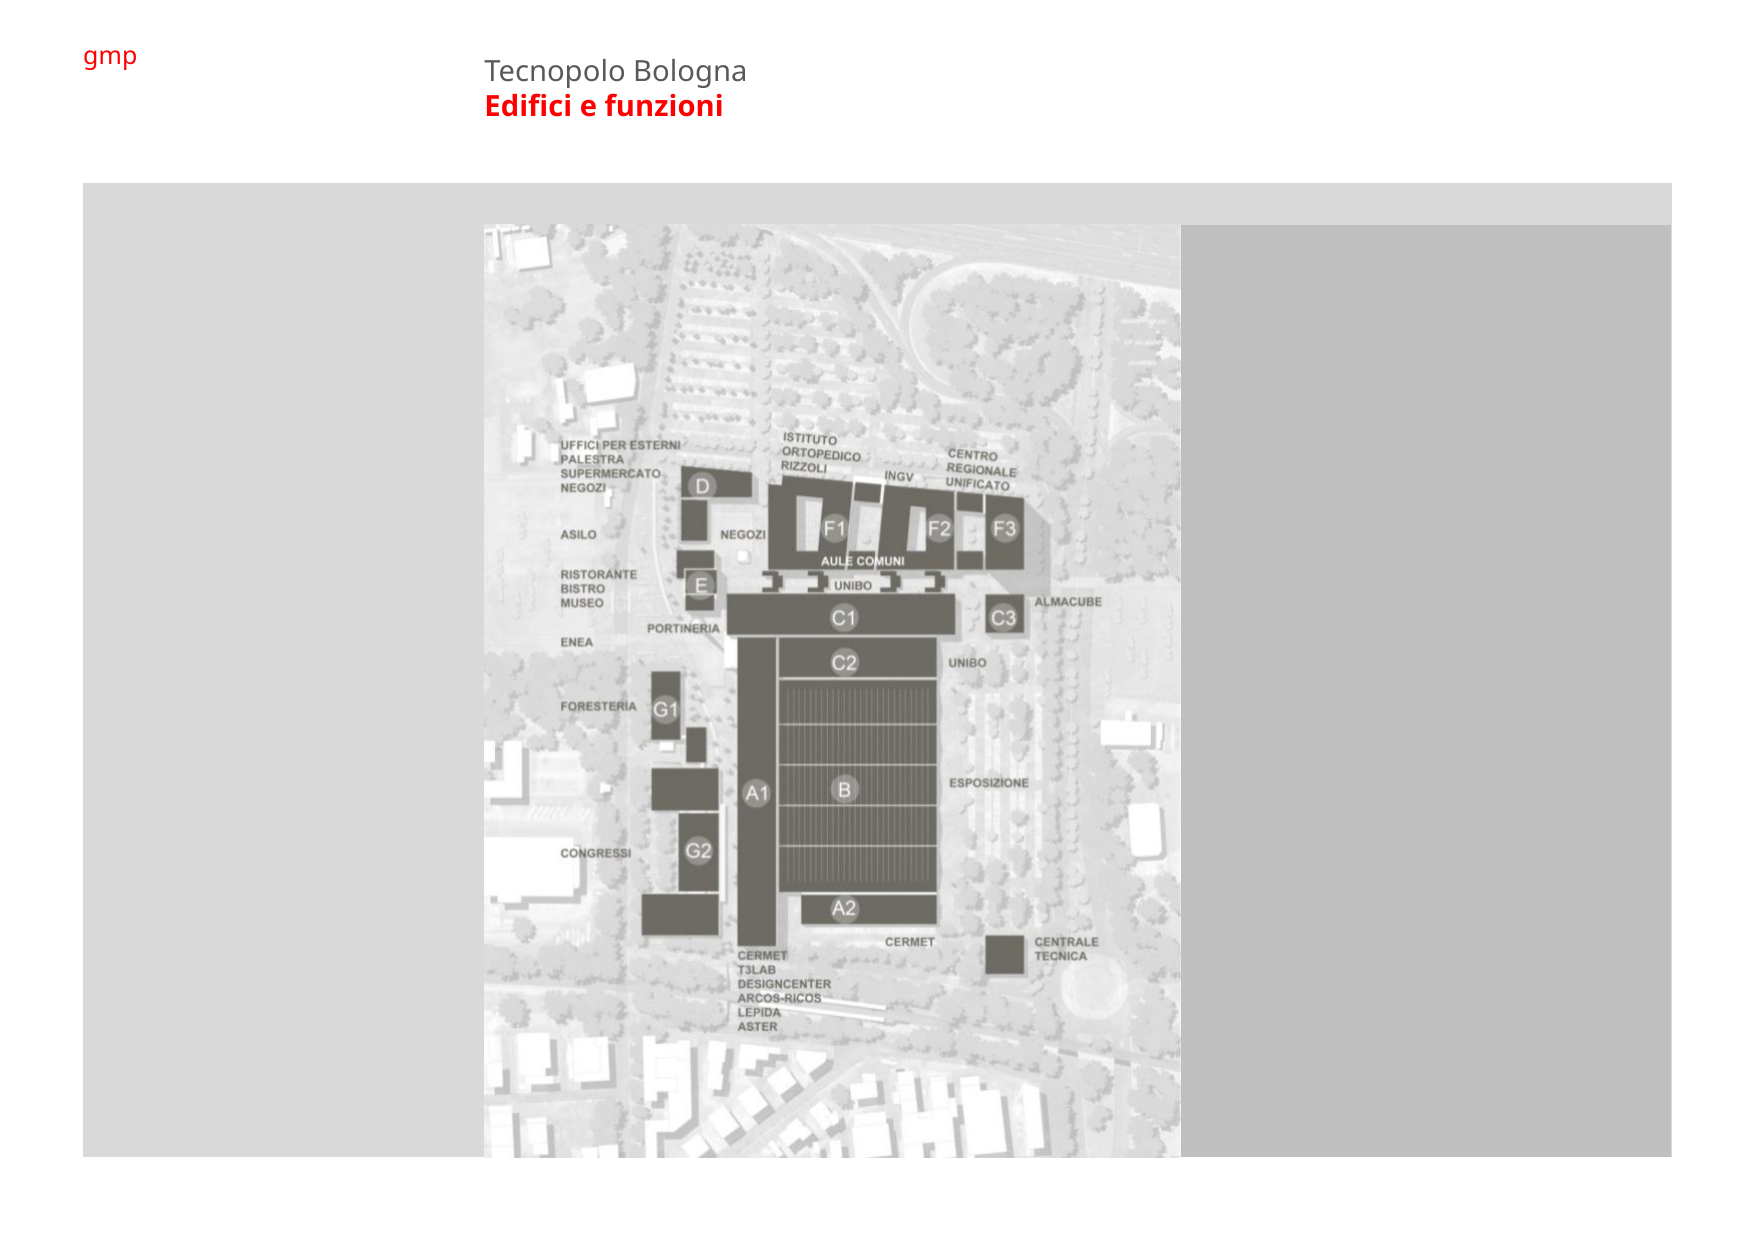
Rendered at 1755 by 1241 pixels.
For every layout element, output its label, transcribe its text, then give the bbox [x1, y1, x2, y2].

list Edifici e funzioni [481, 113, 1622, 166]
picture [484, 225, 1186, 1158]
text_box [83, 183, 1672, 1157]
